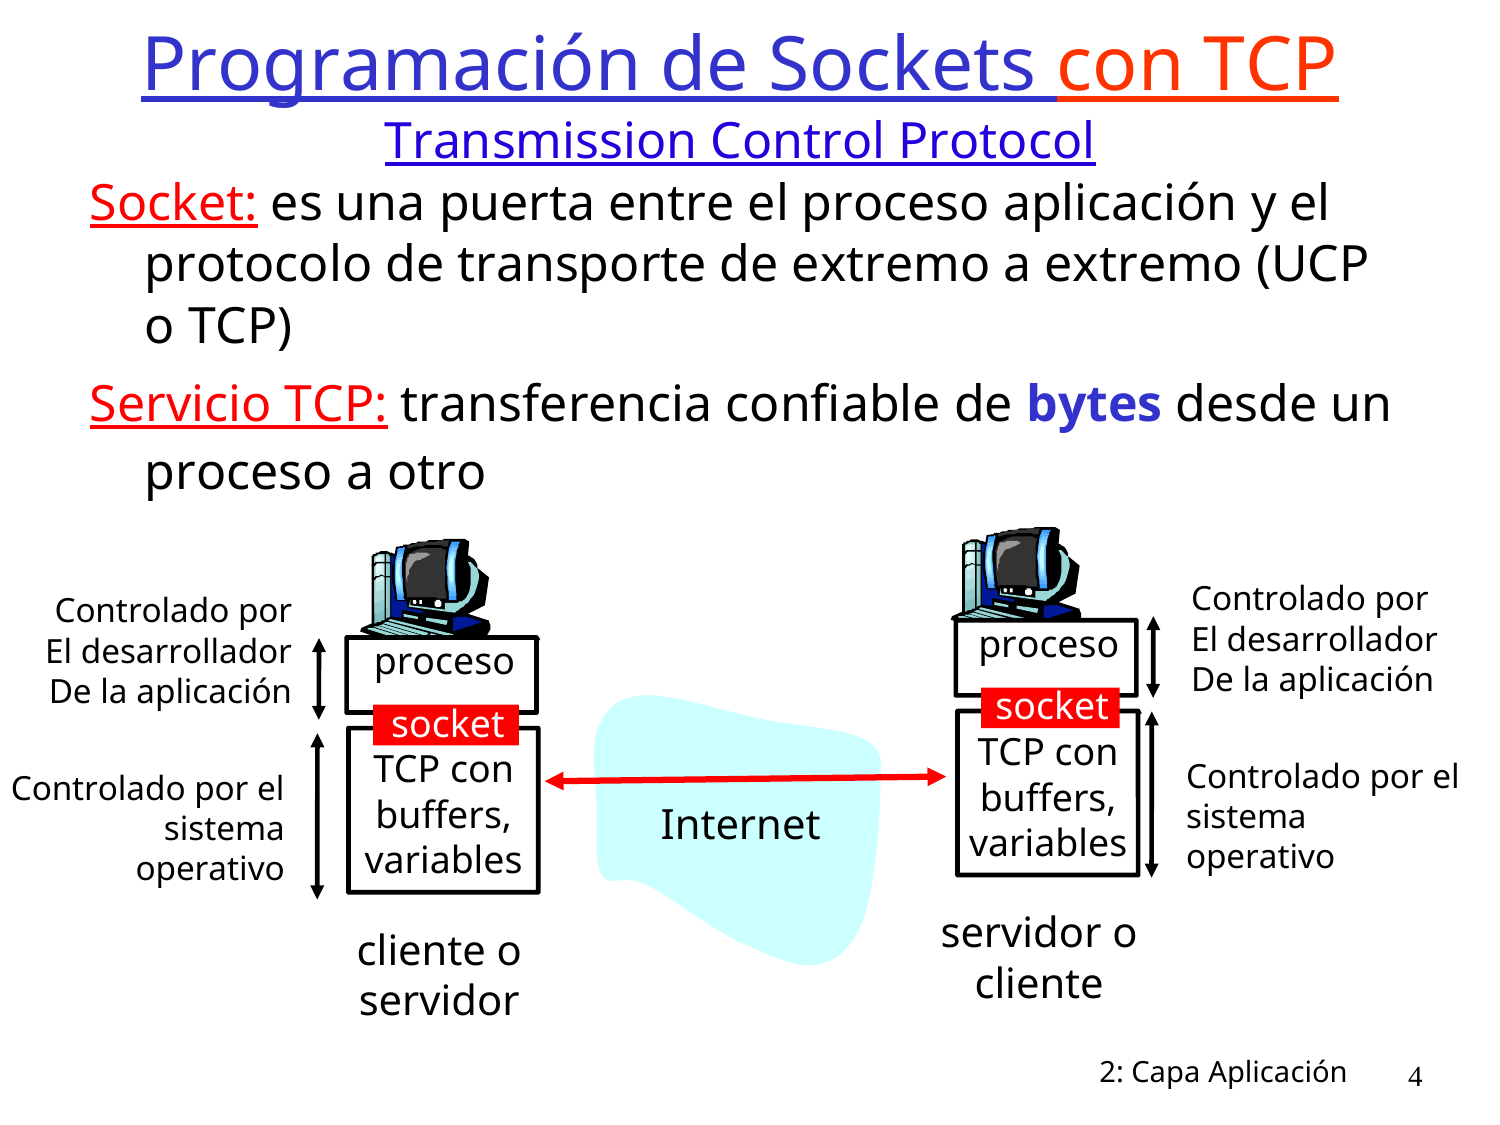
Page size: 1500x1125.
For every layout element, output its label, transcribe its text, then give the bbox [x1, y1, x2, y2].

text_box proceso [963, 617, 1135, 674]
text_box Controlado por El desarrollador De la aplicación [30, 586, 308, 718]
text_box Internet [645, 795, 836, 857]
text_box [593, 695, 881, 777]
text_box TCP con buffers, variables [960, 725, 1135, 872]
text_box [360, 538, 491, 634]
text_box Controlado por el sistema operativo [1171, 751, 1475, 884]
text_box [950, 527, 1137, 696]
text_box socket [980, 679, 1124, 736]
text_box servidor o cliente [925, 903, 1153, 1015]
text_box Controlado por El desarrollador De la aplicación [1176, 574, 1454, 706]
text_box [346, 637, 537, 746]
text_box proceso [359, 634, 531, 691]
title Programación de Sockets con TCP Transmission Control Protocol [54, 0, 1426, 188]
text_box TCP con buffers, variables [351, 742, 535, 889]
text_box [595, 781, 881, 966]
list Socket: es una puerta entre el proceso aplicación y el protocolo de transporte de extremo a extremo (UCP o TCP)‏ Servicio TCP: transferencia confiable de bytes desde un proceso a otro [75, 163, 1426, 504]
text_box socket [376, 696, 520, 753]
text_box cliente o servidor [341, 921, 537, 1032]
text_box Controlado por el sistema operativo [0, 763, 300, 895]
